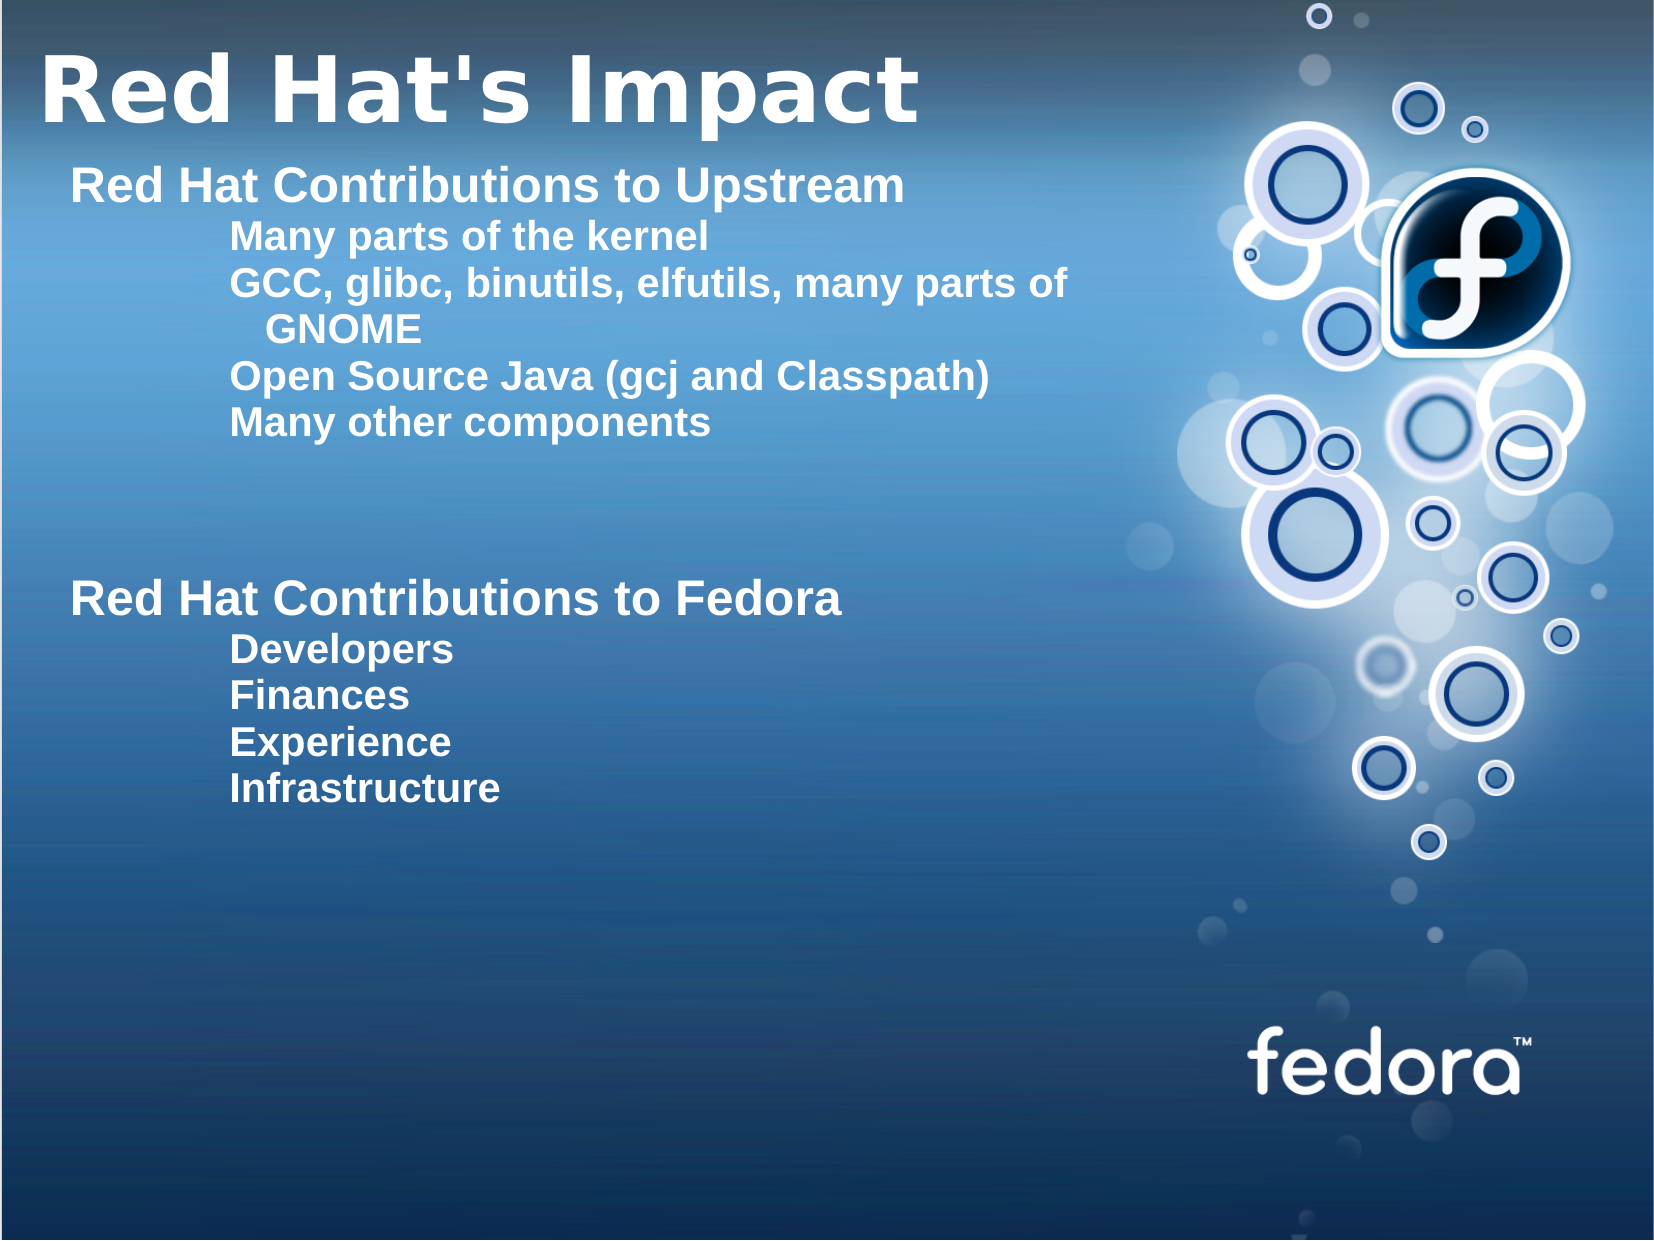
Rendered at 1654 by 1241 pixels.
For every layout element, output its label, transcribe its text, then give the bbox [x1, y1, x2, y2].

text_box Red Hat Contributions to Upstream Many parts of the kernel GCC, glibc, binutils, elfutils, many parts of GNOME Open Source Java (gcj and Classpath) Many other components [37, 150, 1190, 557]
text_box Red Hat Contributions to Fedora Developers Finances Experience Infrastructure [37, 562, 1217, 1007]
picture [1, 0, 1654, 1240]
title Red Hat's Impact [37, 37, 1201, 145]
